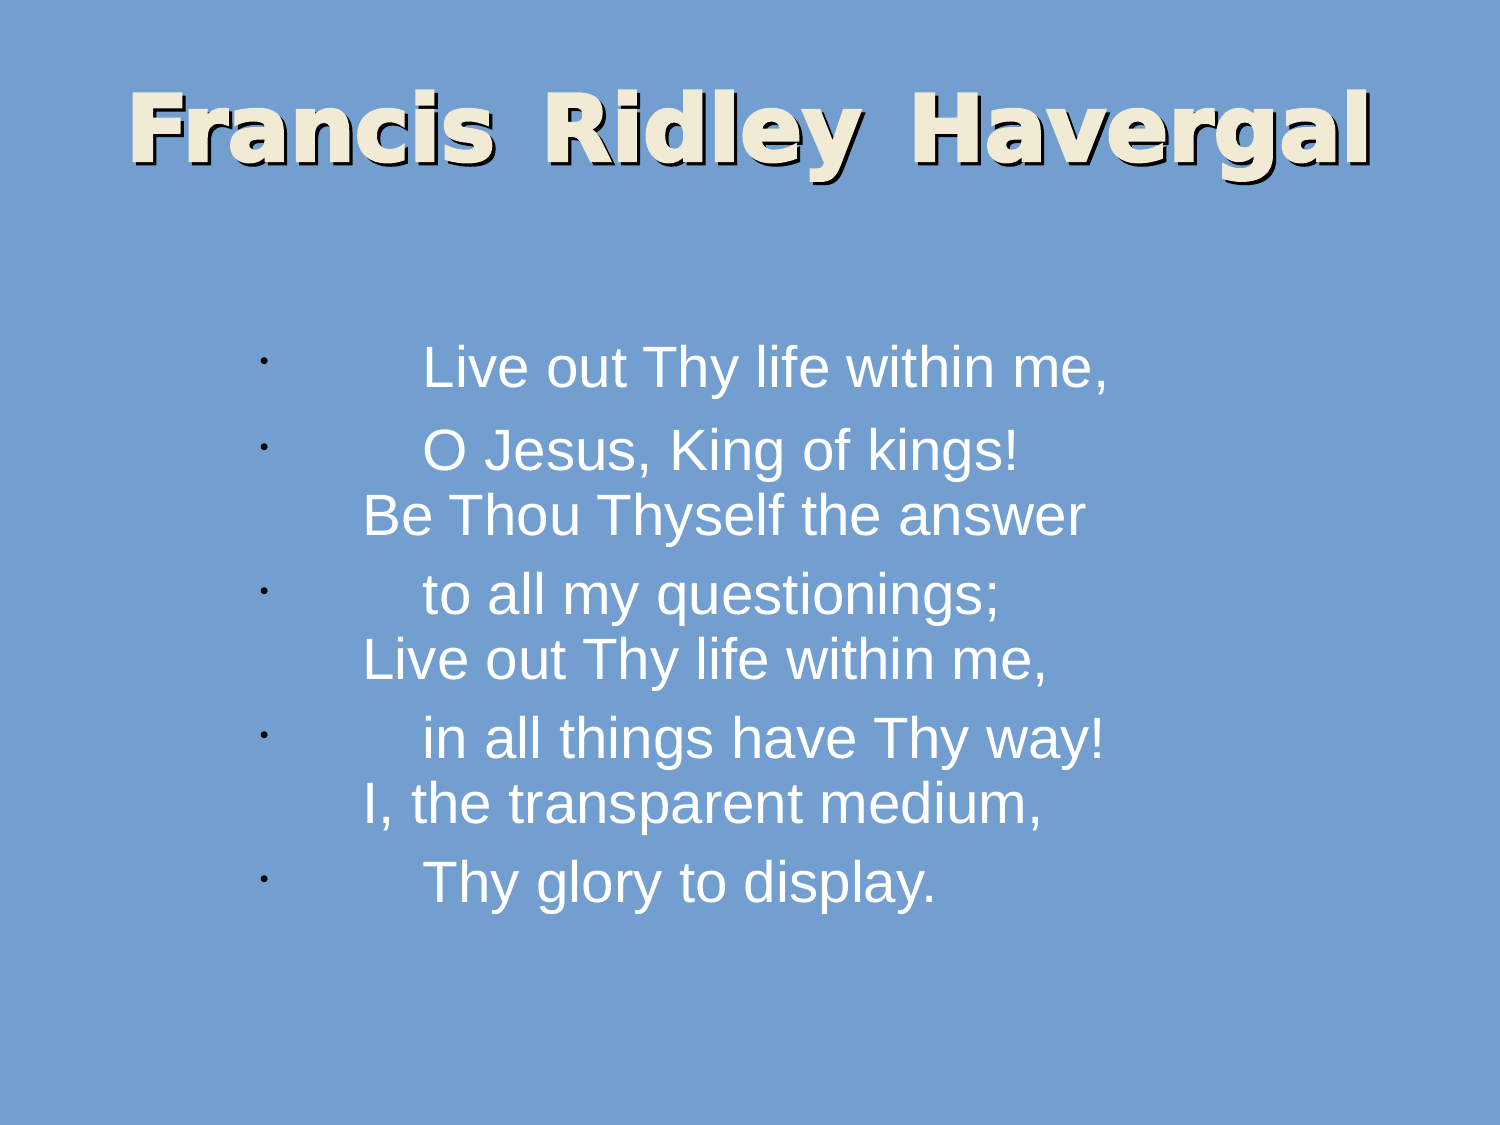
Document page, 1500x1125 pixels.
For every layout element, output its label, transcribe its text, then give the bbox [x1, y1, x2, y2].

title Francis Ridley Havergal [75, 44, 1426, 233]
list Live out Thy life within me, O Jesus, King of kings! Be Thou Thyself the answer to all my questionings; Live out Thy life within me, in all things have Thy way! I, the transparent medium, Thy glory to display. [237, 324, 1276, 1098]
